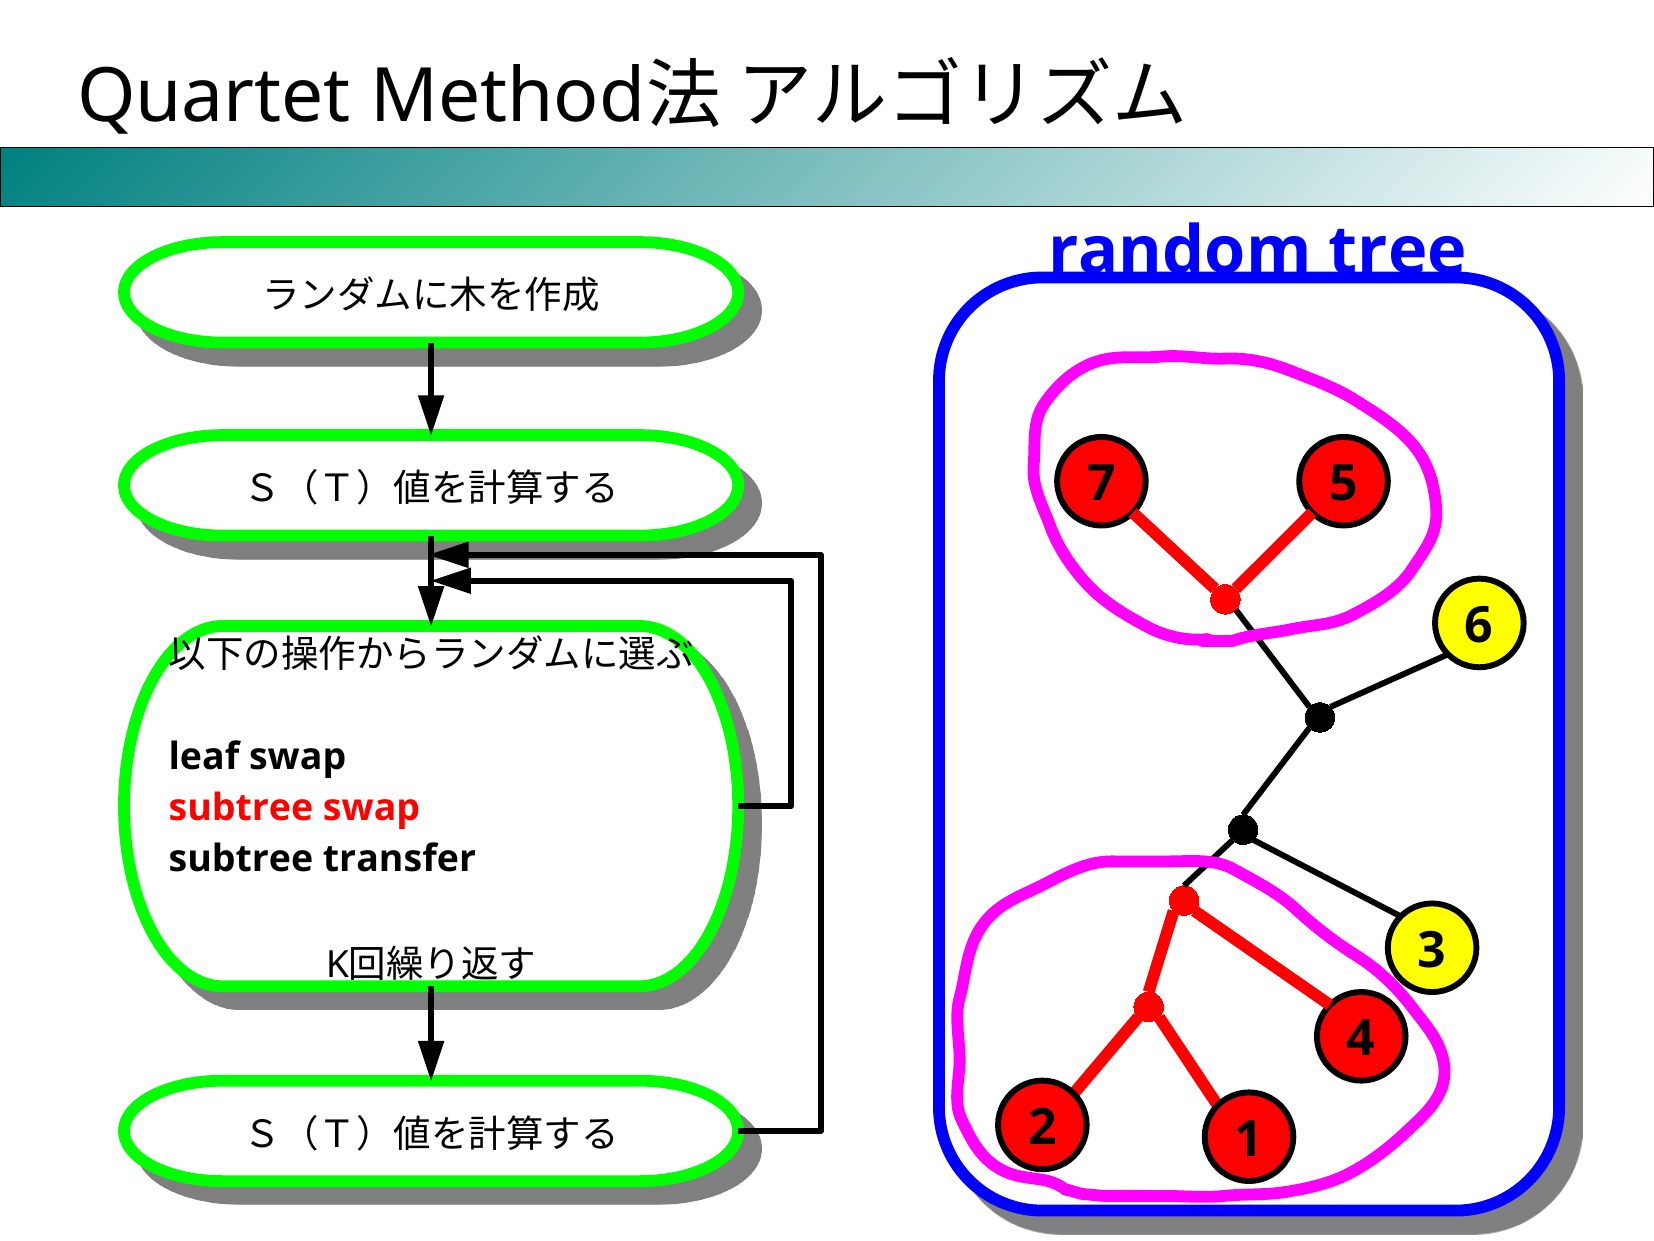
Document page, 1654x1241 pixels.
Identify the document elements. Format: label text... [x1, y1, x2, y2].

text_box 以下の操作からランダムに選ぶ leaf swap subtree swap subtree transfer K回繰り返す [124, 625, 739, 987]
text_box Ｓ（Ｔ）値を計算する [124, 435, 739, 536]
text_box random tree [1053, 194, 1463, 282]
text_box 1 [1204, 1092, 1294, 1182]
text_box Ｓ（Ｔ）値を計算する [124, 1080, 739, 1182]
text_box 3 [1387, 903, 1477, 993]
text_box 7 [1057, 436, 1146, 526]
title Quartet Method法 アルゴリズム [77, 29, 1566, 148]
text_box 2 [998, 1080, 1087, 1170]
text_box 6 [1435, 578, 1524, 668]
text_box 5 [1299, 436, 1388, 526]
text_box ランダムに木を作成 [124, 242, 739, 343]
text_box [938, 277, 1560, 1211]
text_box 4 [1316, 992, 1406, 1081]
